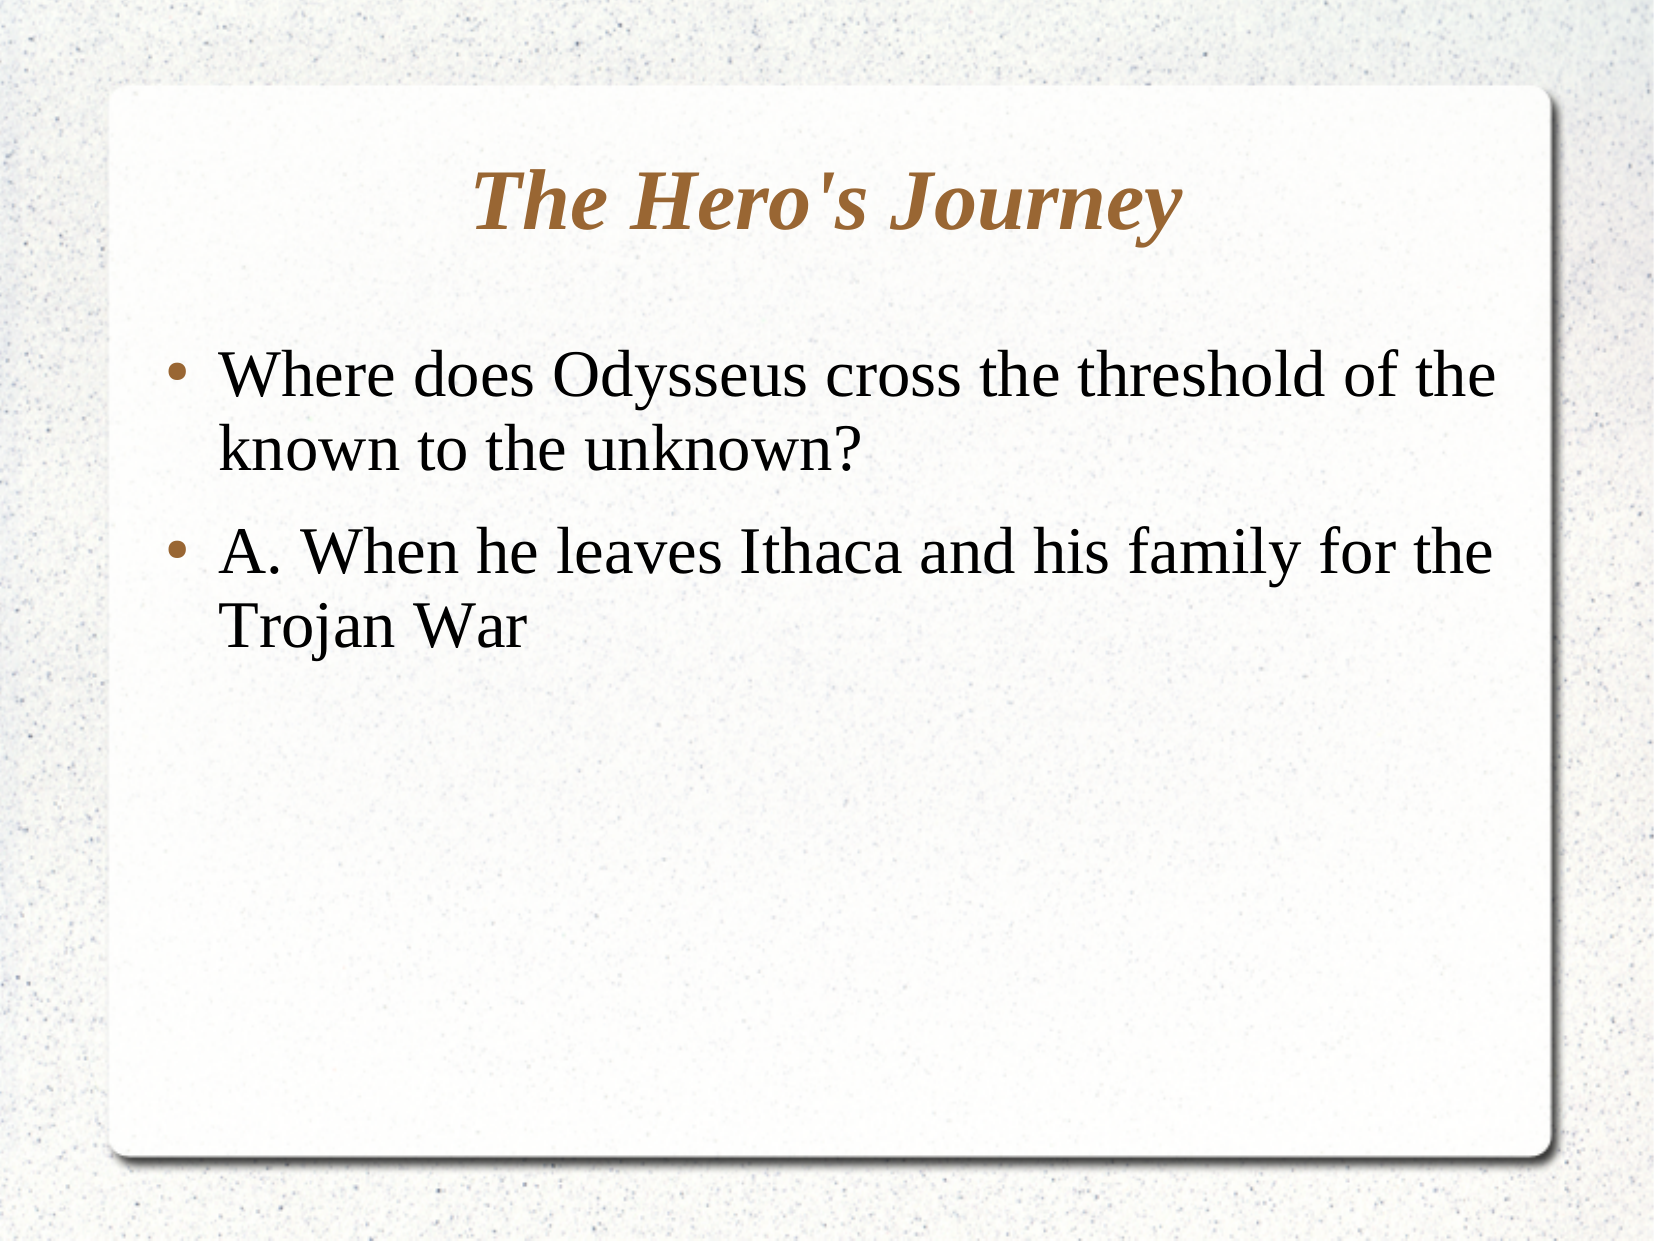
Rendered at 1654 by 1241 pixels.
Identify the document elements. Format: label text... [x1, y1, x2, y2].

picture [0, 0, 1654, 1241]
list Where does Odysseus cross the threshold of the known to the unknown? A. When he leaves Ithaca and his family for the Trojan War [147, 336, 1506, 987]
title The Hero's Journey [118, 96, 1536, 304]
